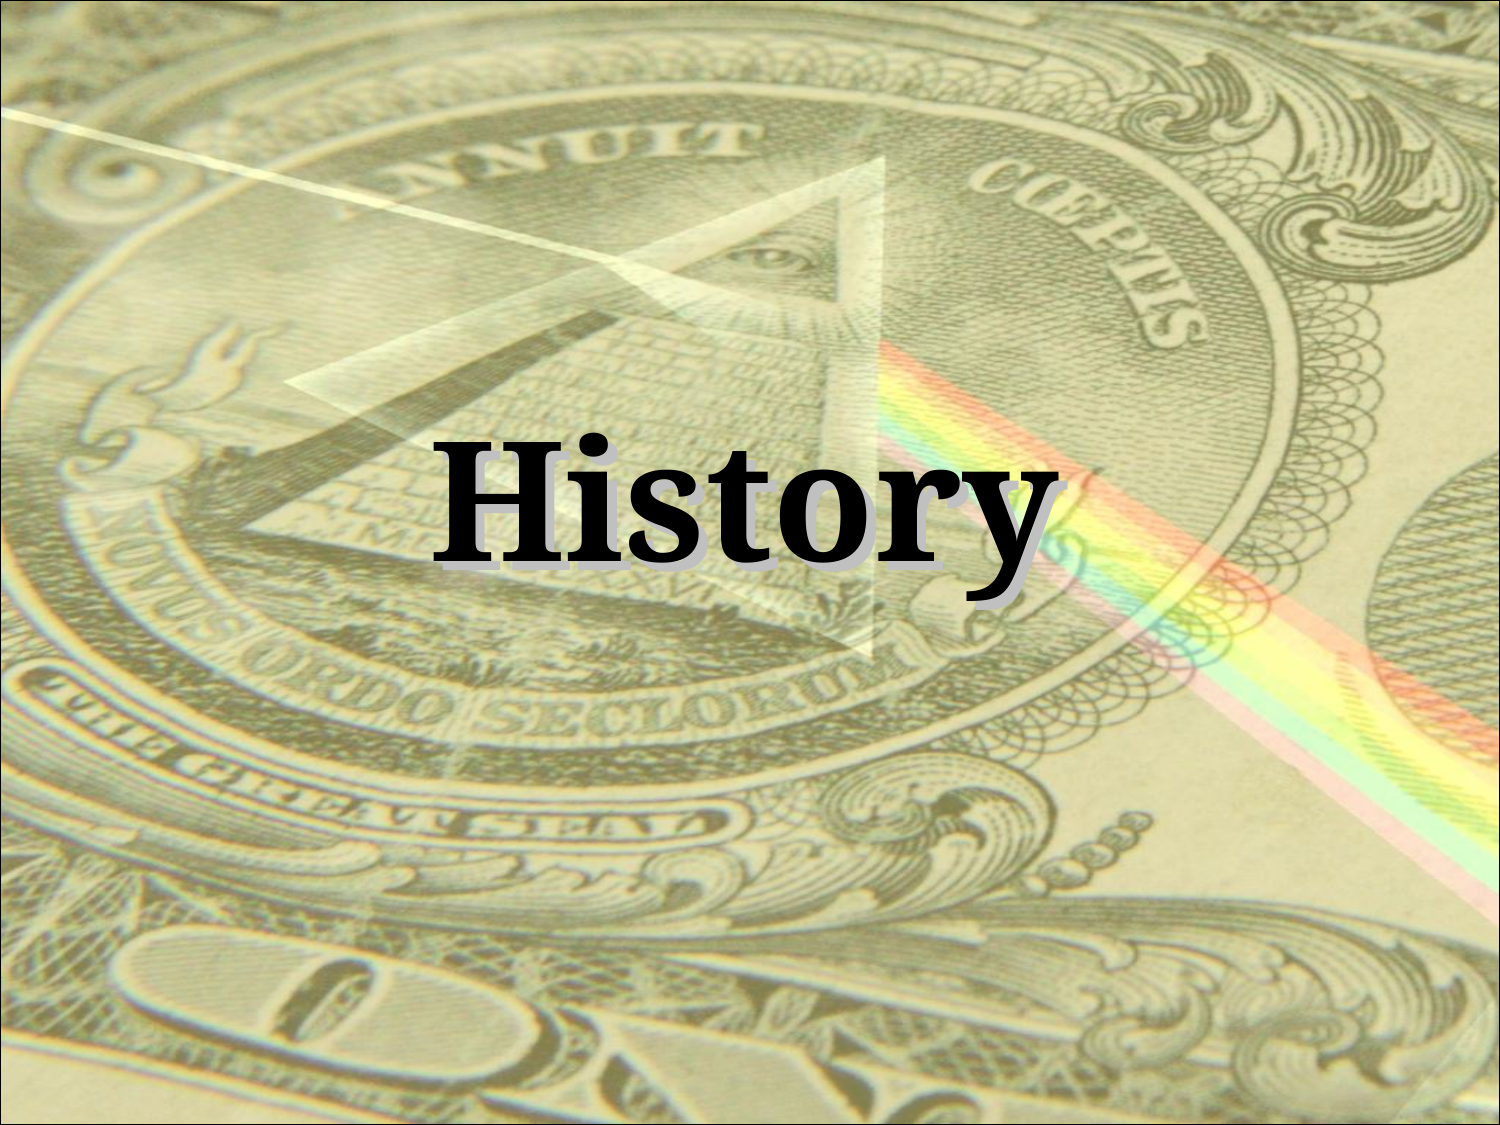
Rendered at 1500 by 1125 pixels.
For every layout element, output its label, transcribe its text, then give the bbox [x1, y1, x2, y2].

text_box History [0, 396, 1495, 593]
text_box [0, 0, 1500, 1125]
